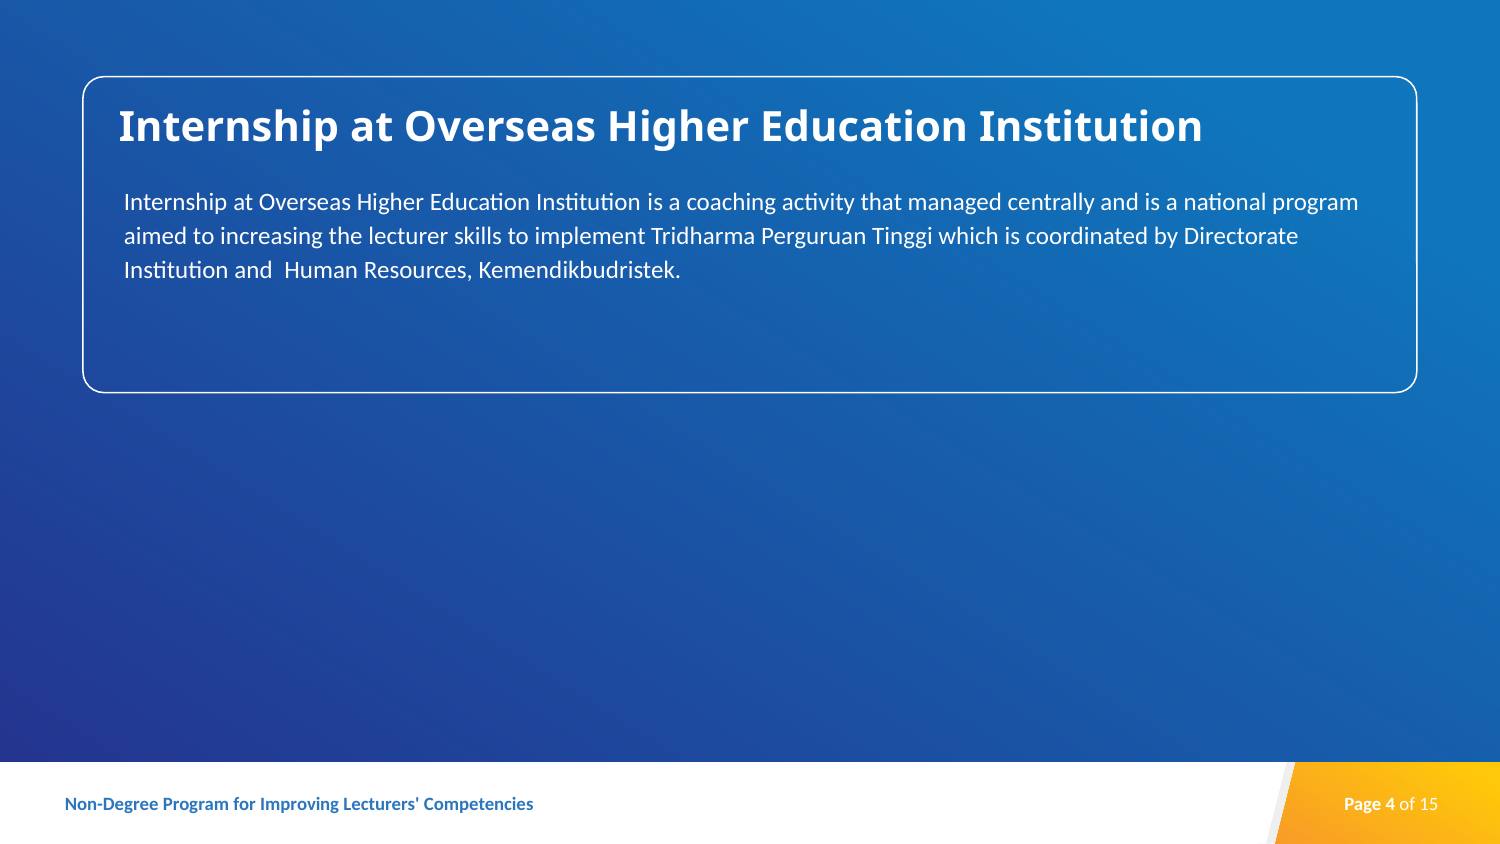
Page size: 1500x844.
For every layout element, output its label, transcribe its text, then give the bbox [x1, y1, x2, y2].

text_box Internship at Overseas Higher Education Institution is a coaching activity that managed centrally and is a national program aimed to increasing the lecturer skills to implement Tridharma Perguruan Tinggi which is coordinated by Directorate Institution and Human Resources, Kemendikbudristek. [109, 165, 1422, 299]
text_box Internship at Overseas Higher Education Institution [104, 92, 1409, 158]
